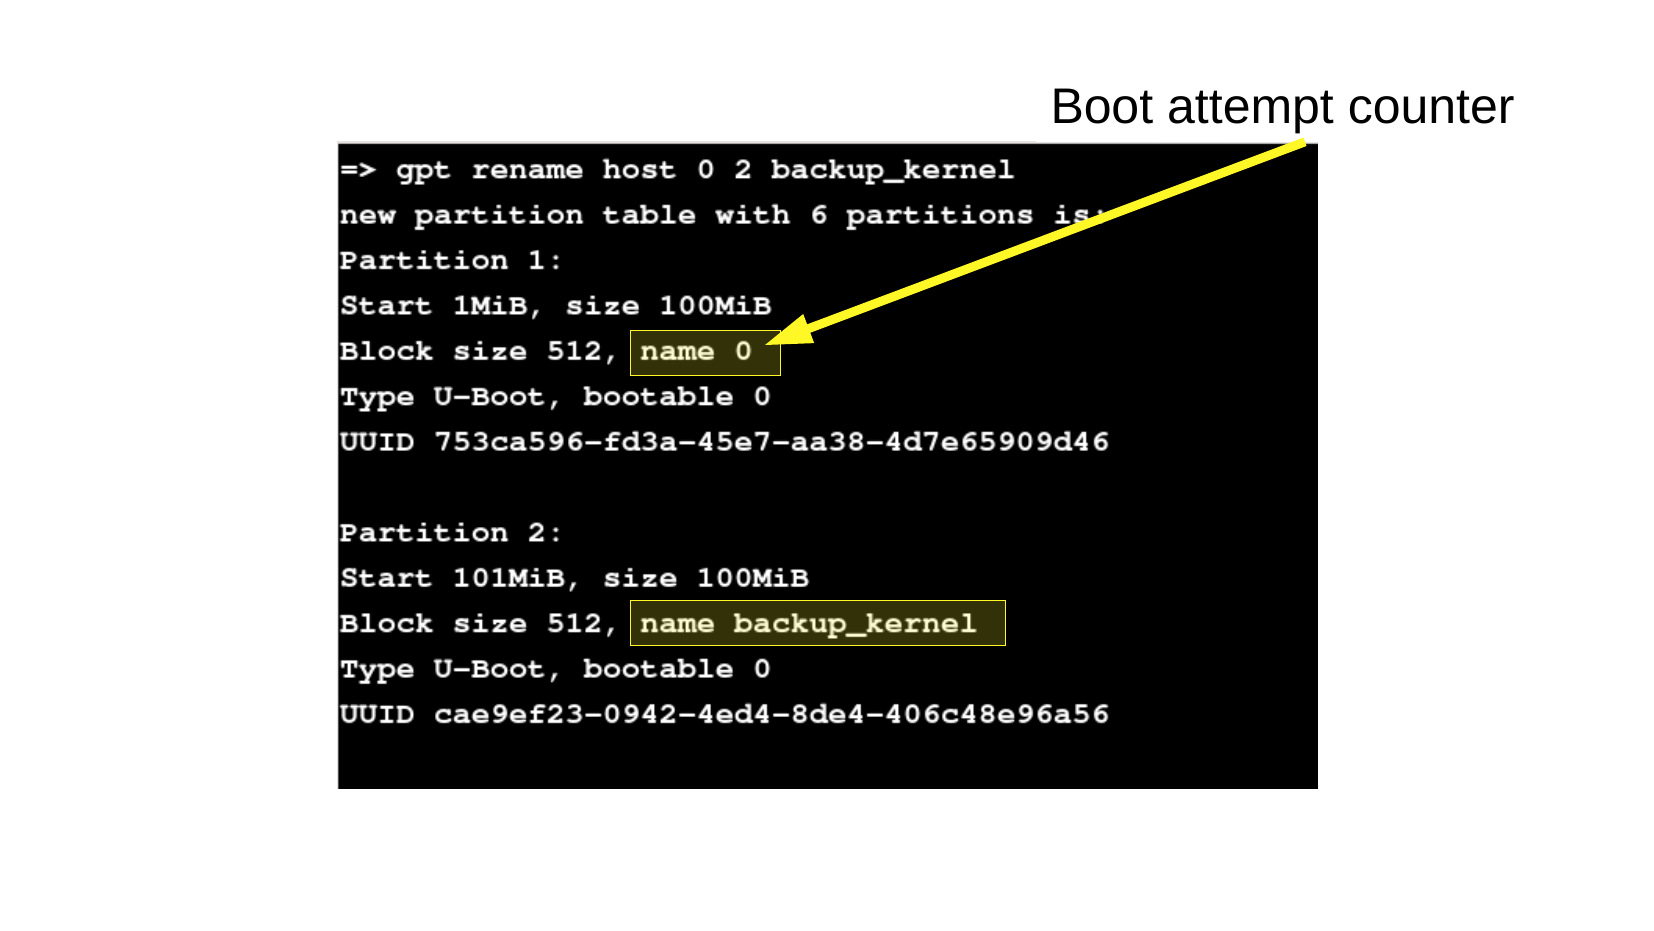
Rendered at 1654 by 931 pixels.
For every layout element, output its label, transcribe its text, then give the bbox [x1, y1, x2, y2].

text_box [630, 330, 781, 376]
picture [337, 141, 1318, 789]
text_box Boot attempt counter [1035, 71, 1531, 142]
text_box [630, 600, 1006, 646]
